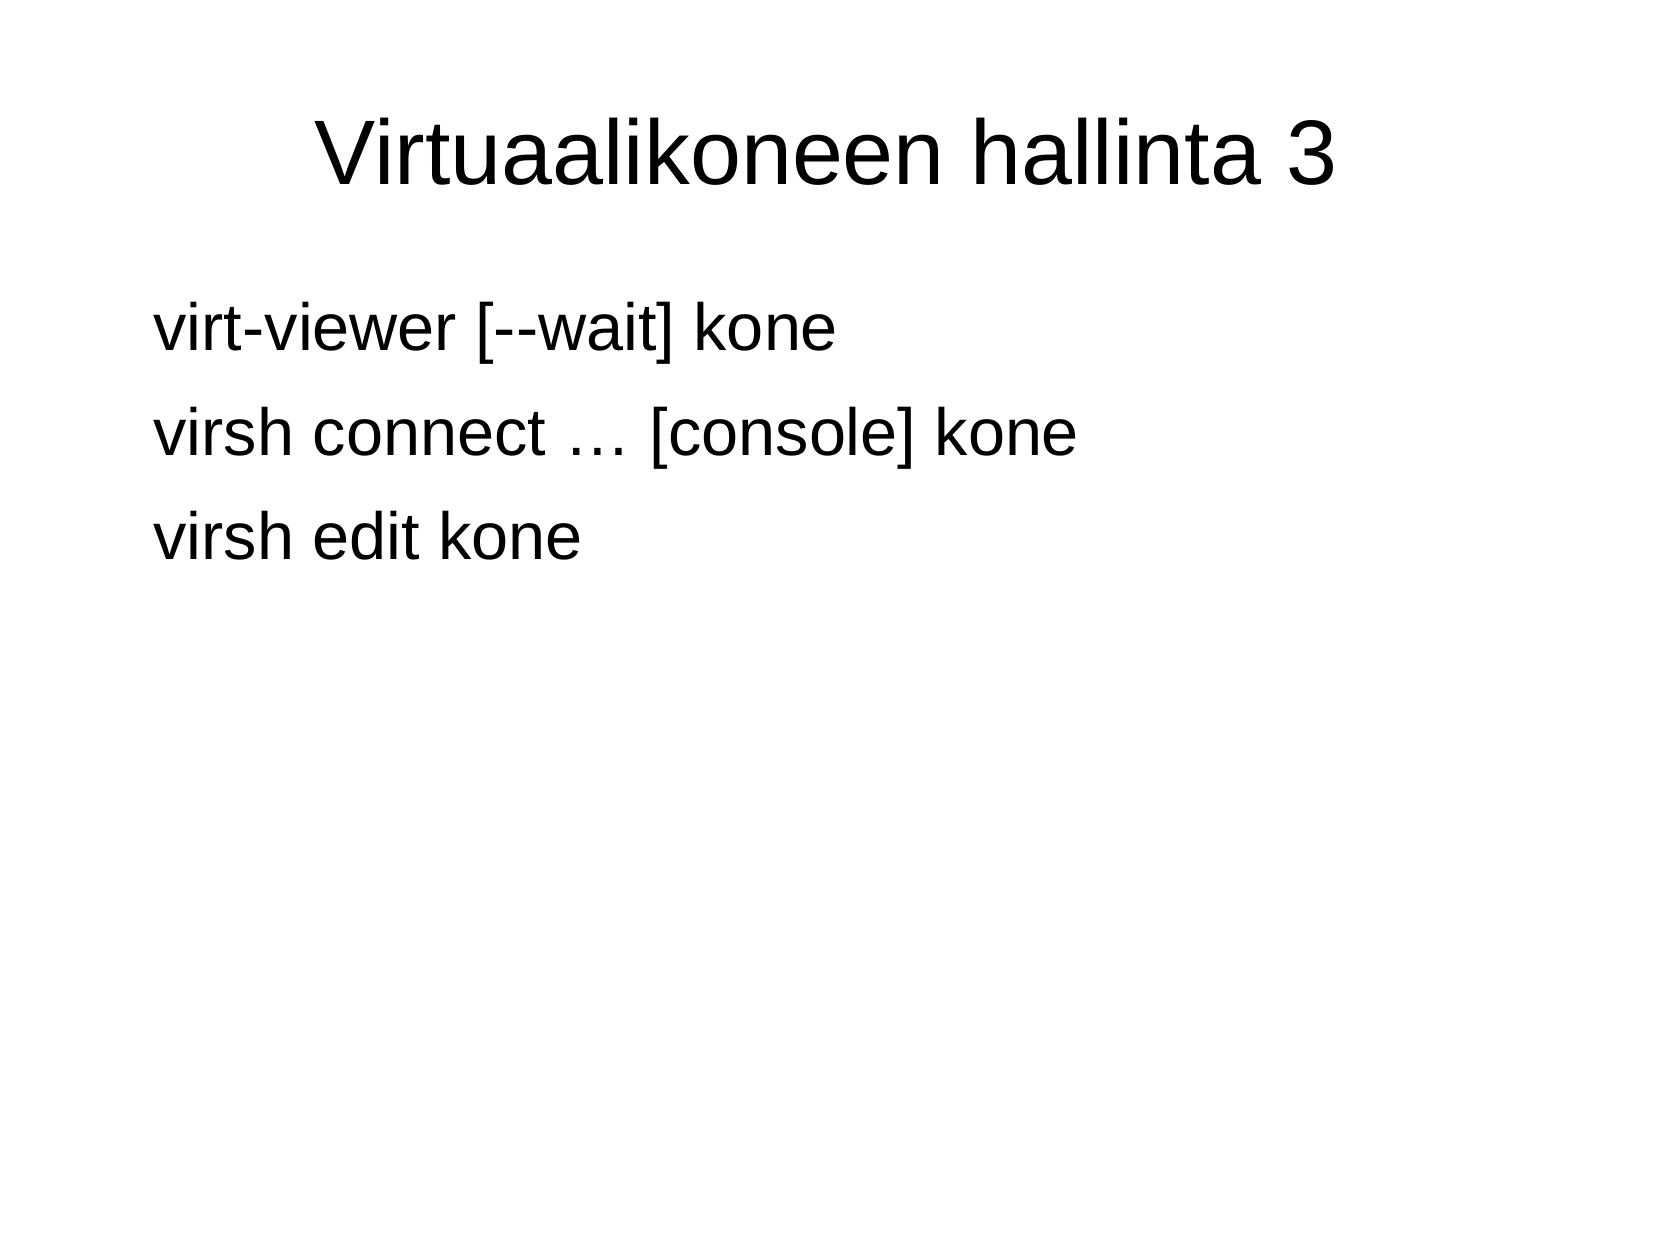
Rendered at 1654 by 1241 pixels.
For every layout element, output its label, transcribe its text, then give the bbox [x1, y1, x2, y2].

list virt-viewer [--wait] kone virsh connect … [console] kone virsh edit kone [82, 290, 1571, 1010]
title Virtuaalikoneen hallinta 3 [82, 49, 1571, 257]
